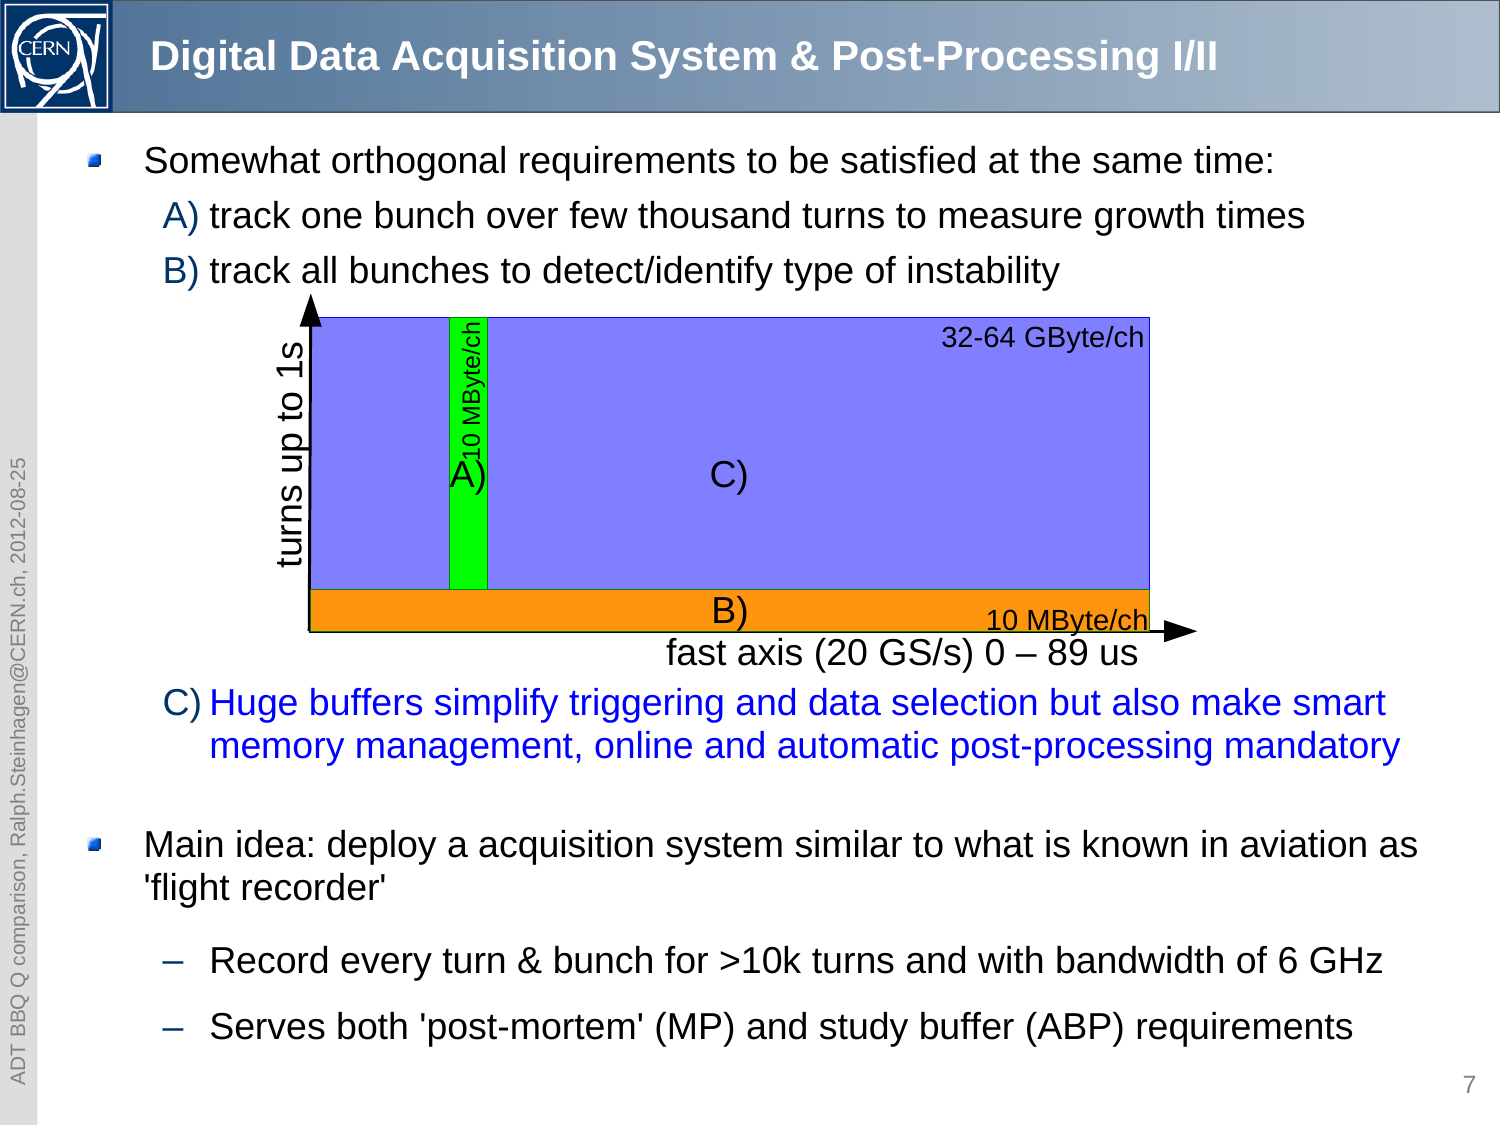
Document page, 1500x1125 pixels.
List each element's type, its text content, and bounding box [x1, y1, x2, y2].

text_box A) [449, 476, 453, 486]
picture [0, 0, 113, 113]
text_box B) [310, 589, 1150, 632]
text_box 10 MByte/ch [971, 596, 1164, 644]
text_box 32-64 GByte/ch [926, 313, 1160, 361]
list Somewhat orthogonal requirements to be satisfied at the same time: track one bunch over few thousand turns to measure growth times track all bunches to detect/identify type of instability Huge buffers simplify triggering and data selection but also make smart memory management, online and automatic post-processing mandatory Main idea: deploy a acquisition system similar to what is known in aviation as 'flight recorder' Record every turn & bunch for >10k turns and with bandwidth of 6 GHz Serves both 'post-mortem' (MP) and study buffer (ABP) requirements [87, 137, 1438, 1048]
title Digital Data Acquisition System & Post-Processing I/II [150, 0, 1308, 113]
text_box 10 MByte/ch [449, 307, 493, 476]
text_box A) [449, 476, 488, 589]
